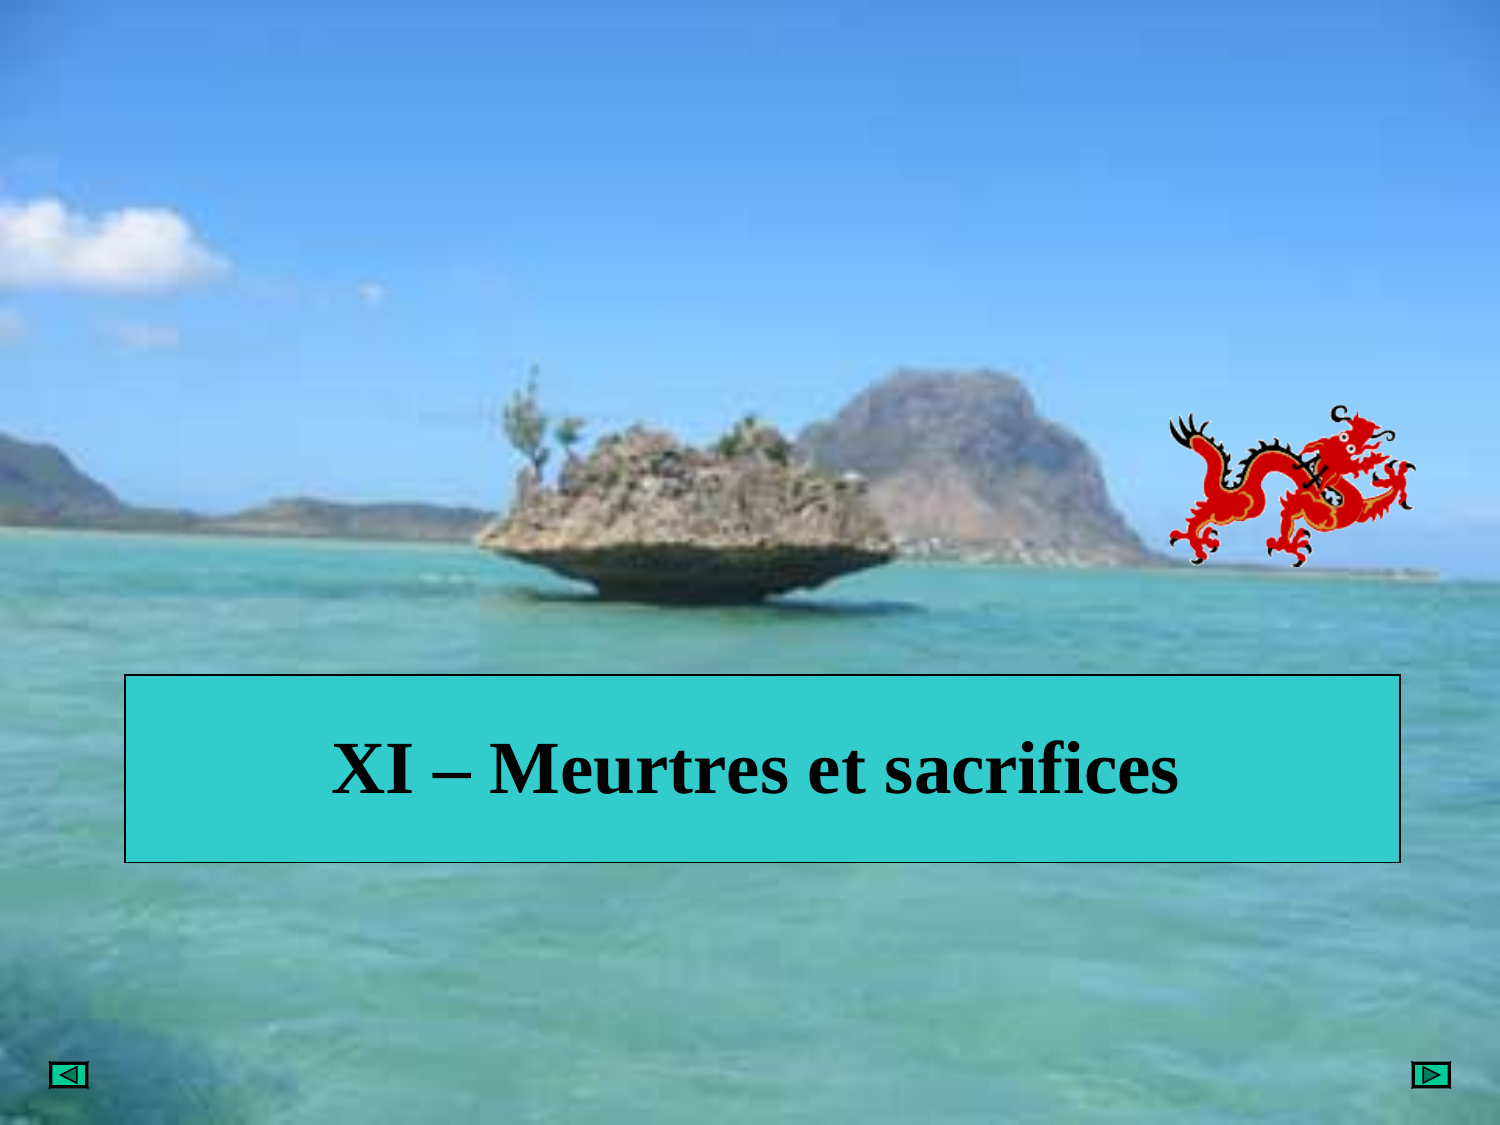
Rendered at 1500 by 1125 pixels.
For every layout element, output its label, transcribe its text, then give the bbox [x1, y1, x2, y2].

text_box [1413, 1062, 1450, 1088]
text_box [51, 1062, 88, 1088]
title XI – Meurtres et sacrifices [125, 674, 1401, 863]
picture [0, 0, 1500, 1125]
